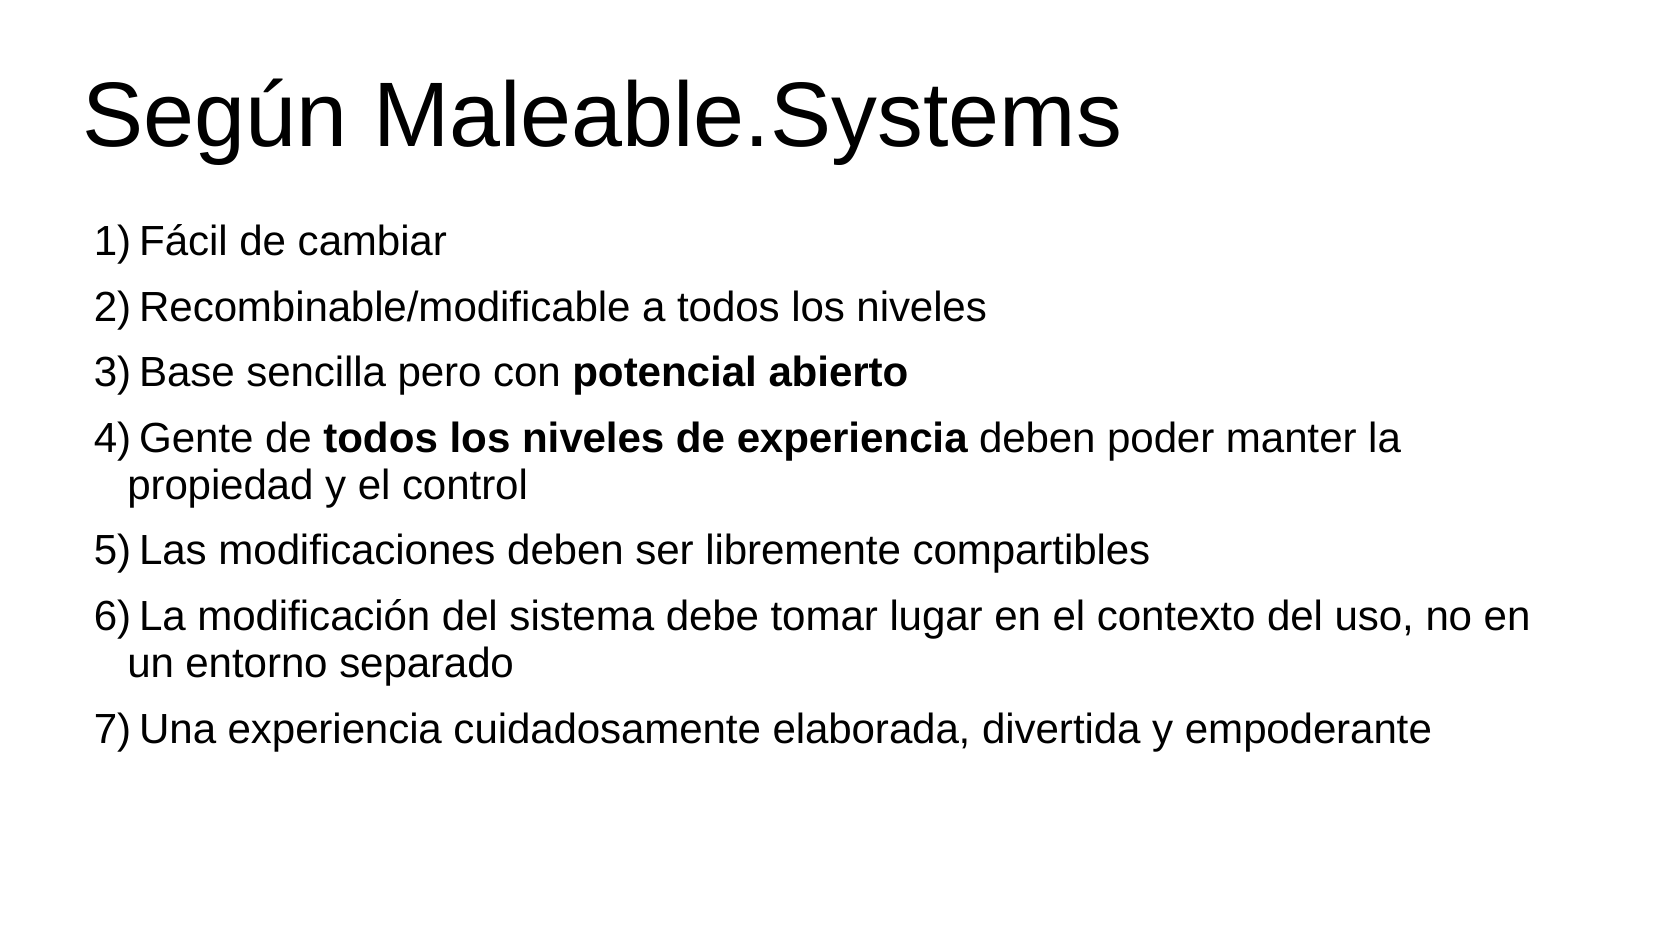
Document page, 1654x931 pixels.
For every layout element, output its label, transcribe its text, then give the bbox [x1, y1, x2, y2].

title Según Maleable.Systems [82, 37, 1571, 193]
list Fácil de cambiar Recombinable/modificable a todos los niveles Base sencilla pero con potencial abierto Gente de todos los niveles de experiencia deben poder manter la propiedad y el control Las modificaciones deben ser libremente compartibles La modificación del sistema debe tomar lugar en el contexto del uso, no en un entorno separado Una experiencia cuidadosamente elaborada, divertida y empoderante [82, 217, 1571, 758]
